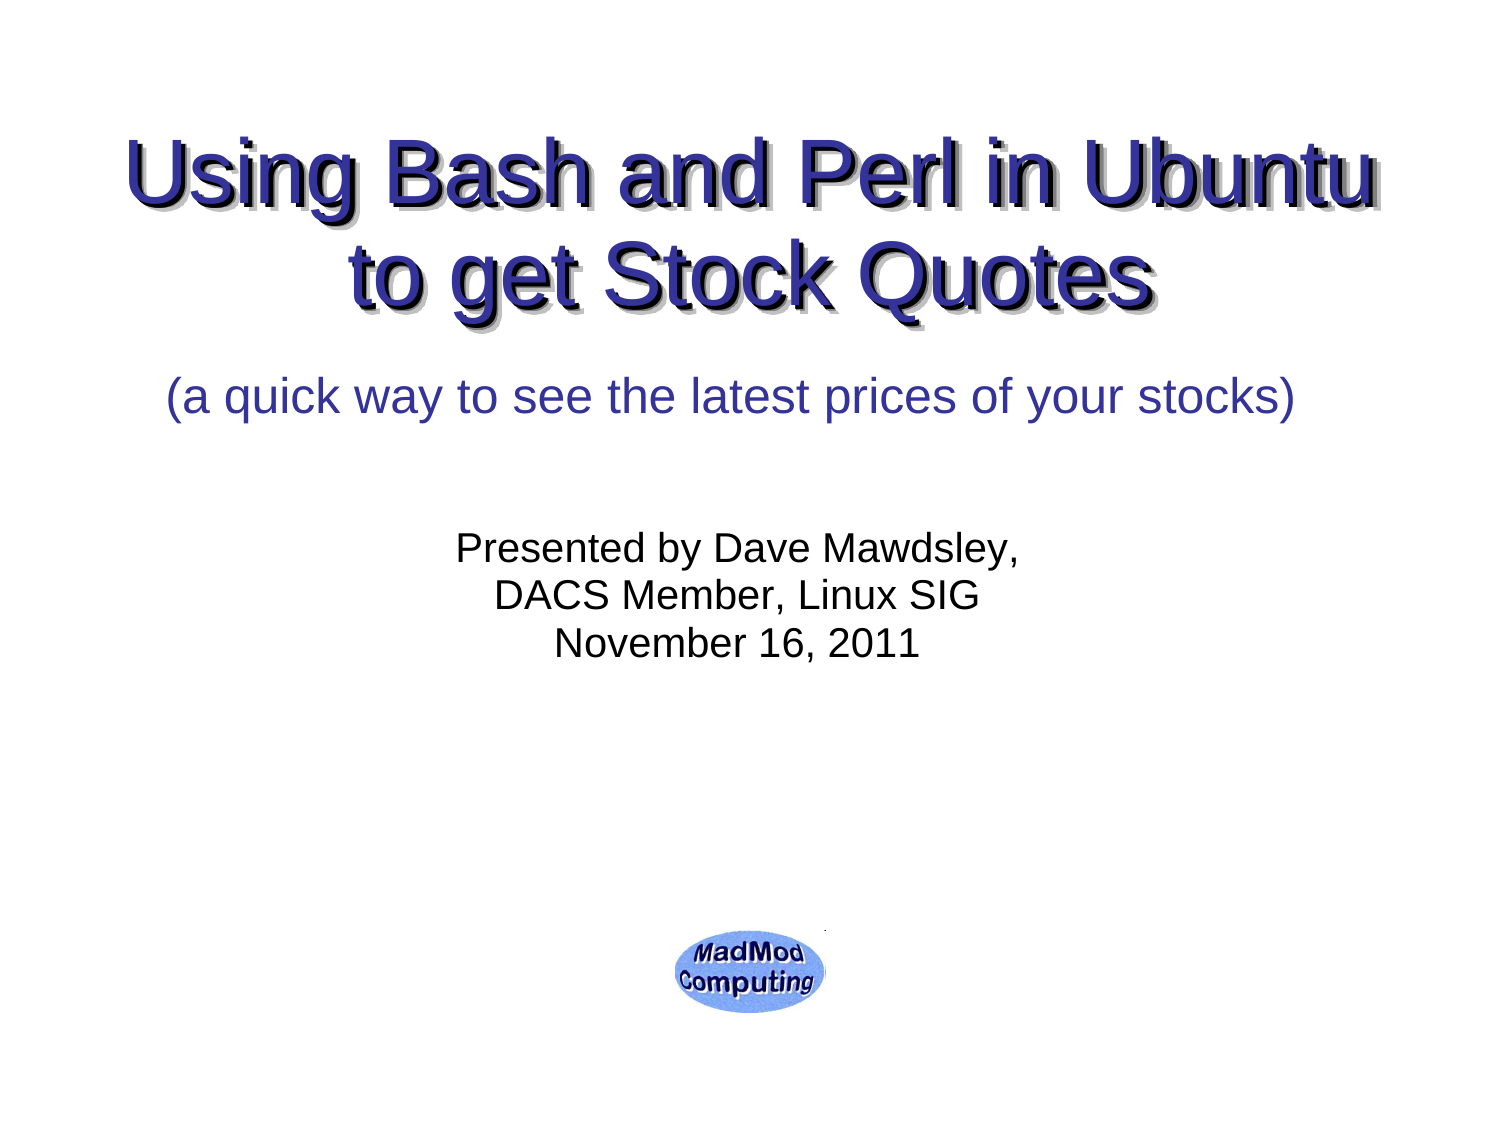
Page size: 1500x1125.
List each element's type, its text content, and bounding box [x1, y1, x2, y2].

text_box (a quick way to see the latest prices of your stocks) [149, 374, 1313, 413]
title Using Bash and Perl in Ubuntu to get Stock Quotes [75, 112, 1426, 333]
subtitle Presented by Dave Mawdsley, DACS Member, Linux SIG November 16, 2011 [350, 525, 1051, 693]
picture [675, 930, 826, 1013]
